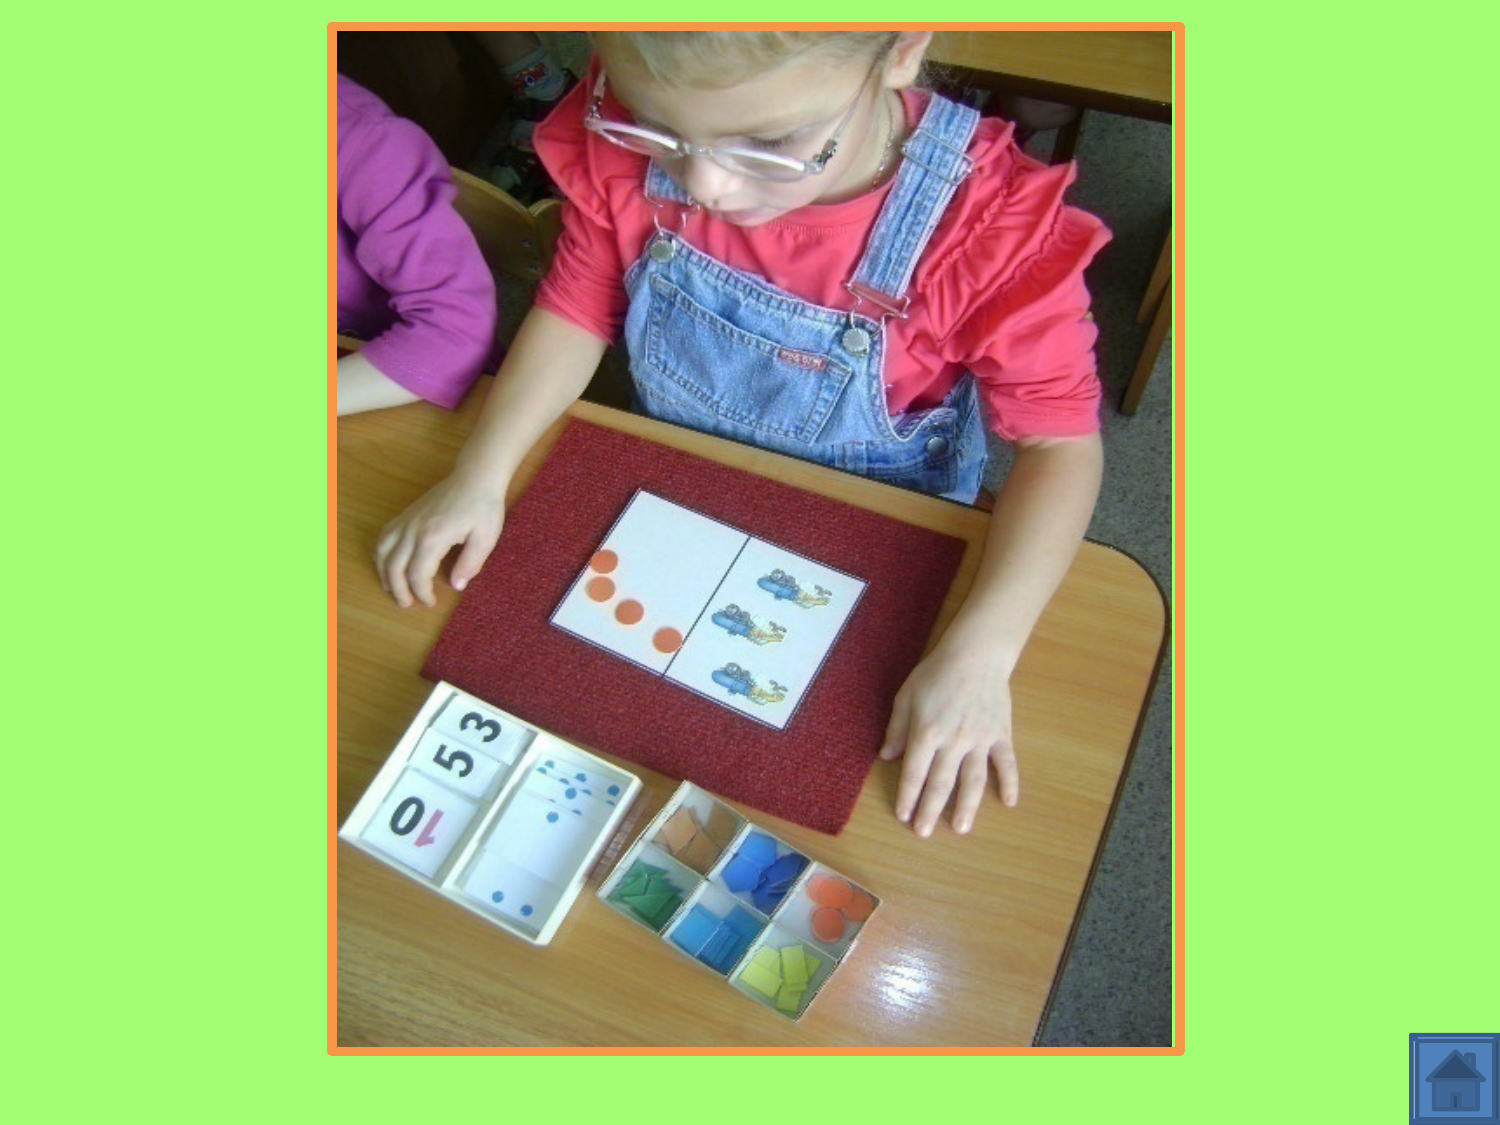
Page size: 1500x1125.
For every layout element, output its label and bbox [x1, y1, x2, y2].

picture [336, 31, 1176, 1047]
text_box [1413, 1034, 1500, 1125]
